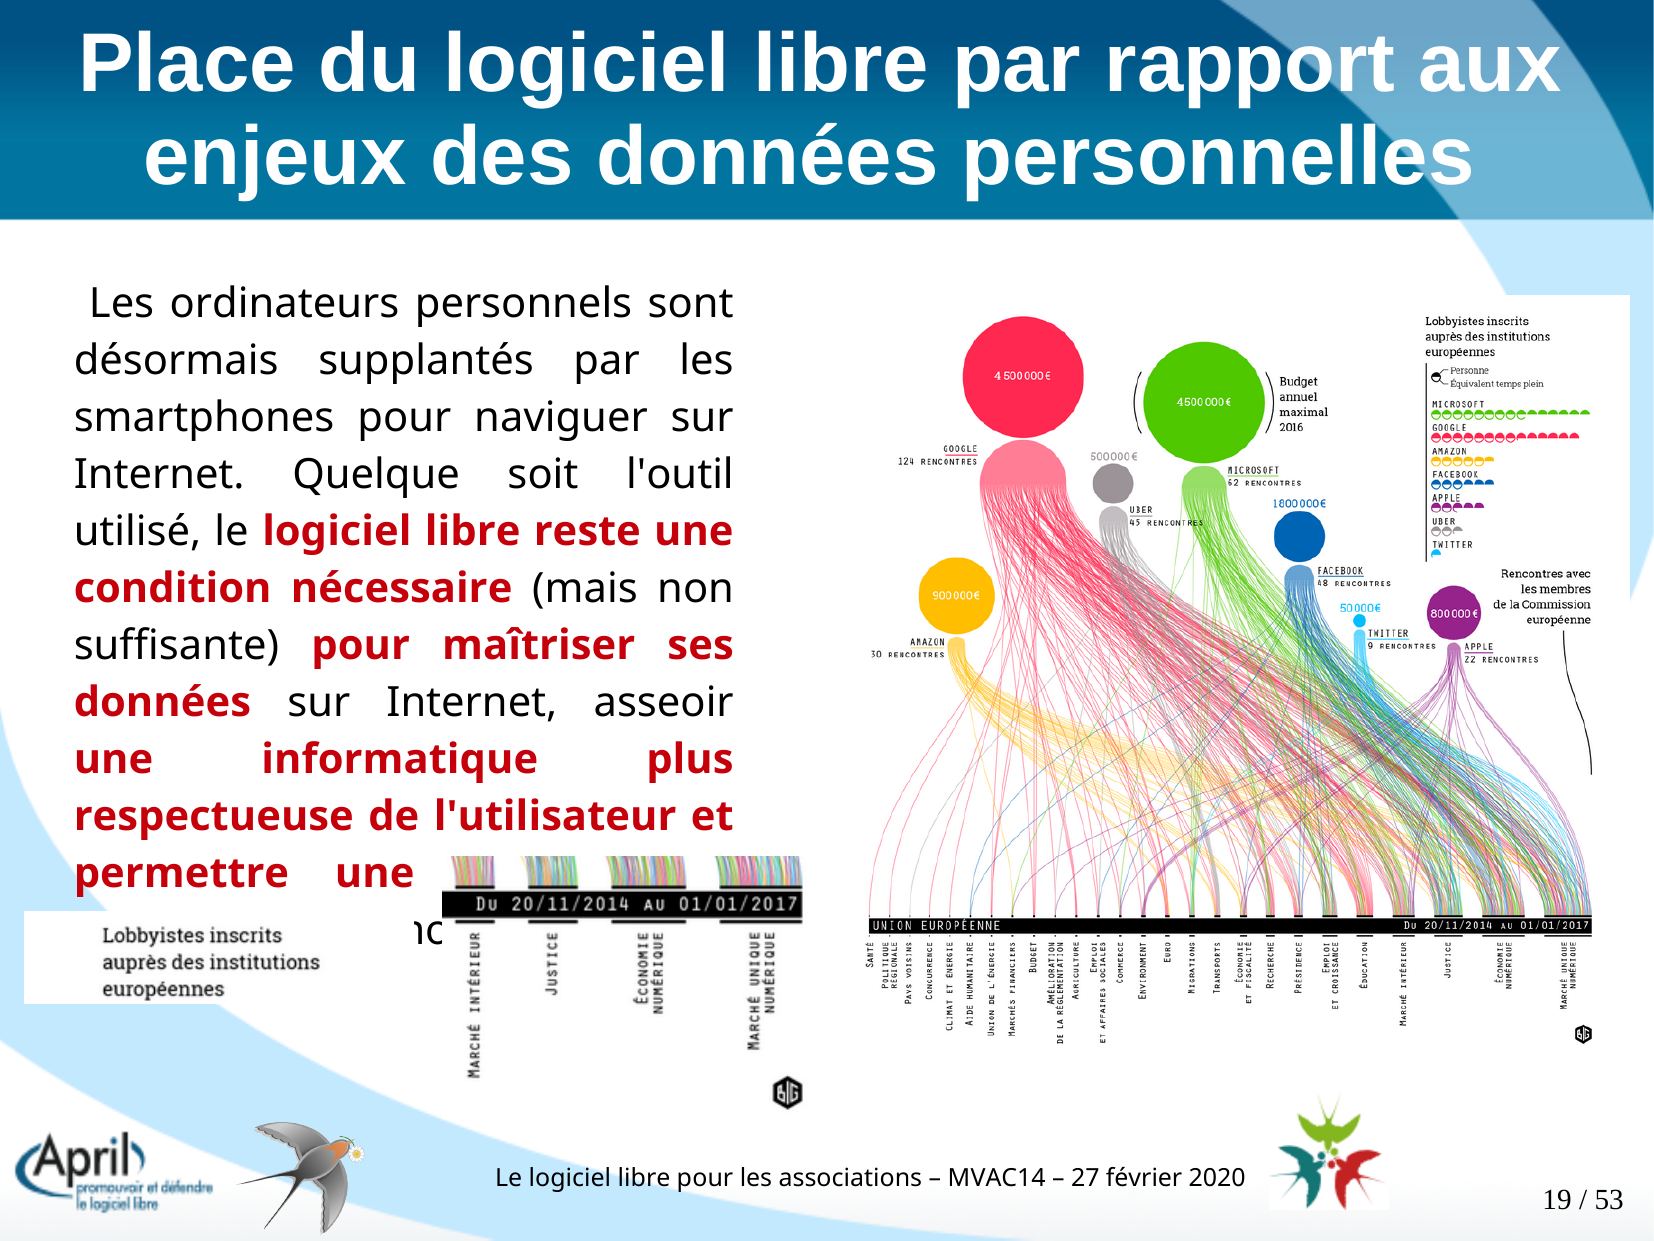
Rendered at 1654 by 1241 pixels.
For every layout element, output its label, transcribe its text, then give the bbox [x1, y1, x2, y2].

picture [0, 0, 1654, 1241]
text_box Les ordinateurs personnels sont désormais supplantés par les smartphones pour naviguer sur Internet. Quelque soit l'outil utilisé, le logiciel libre reste une condition nécessaire (mais non suffisante) pour maîtriser ses données sur Internet, asseoir une informatique plus respectueuse de l'utilisateur et permettre une gouvernance plus saine dans nos structures. [59, 265, 754, 1089]
title Place du logiciel libre par rapport aux enjeux des données personnelles [76, 5, 1565, 213]
